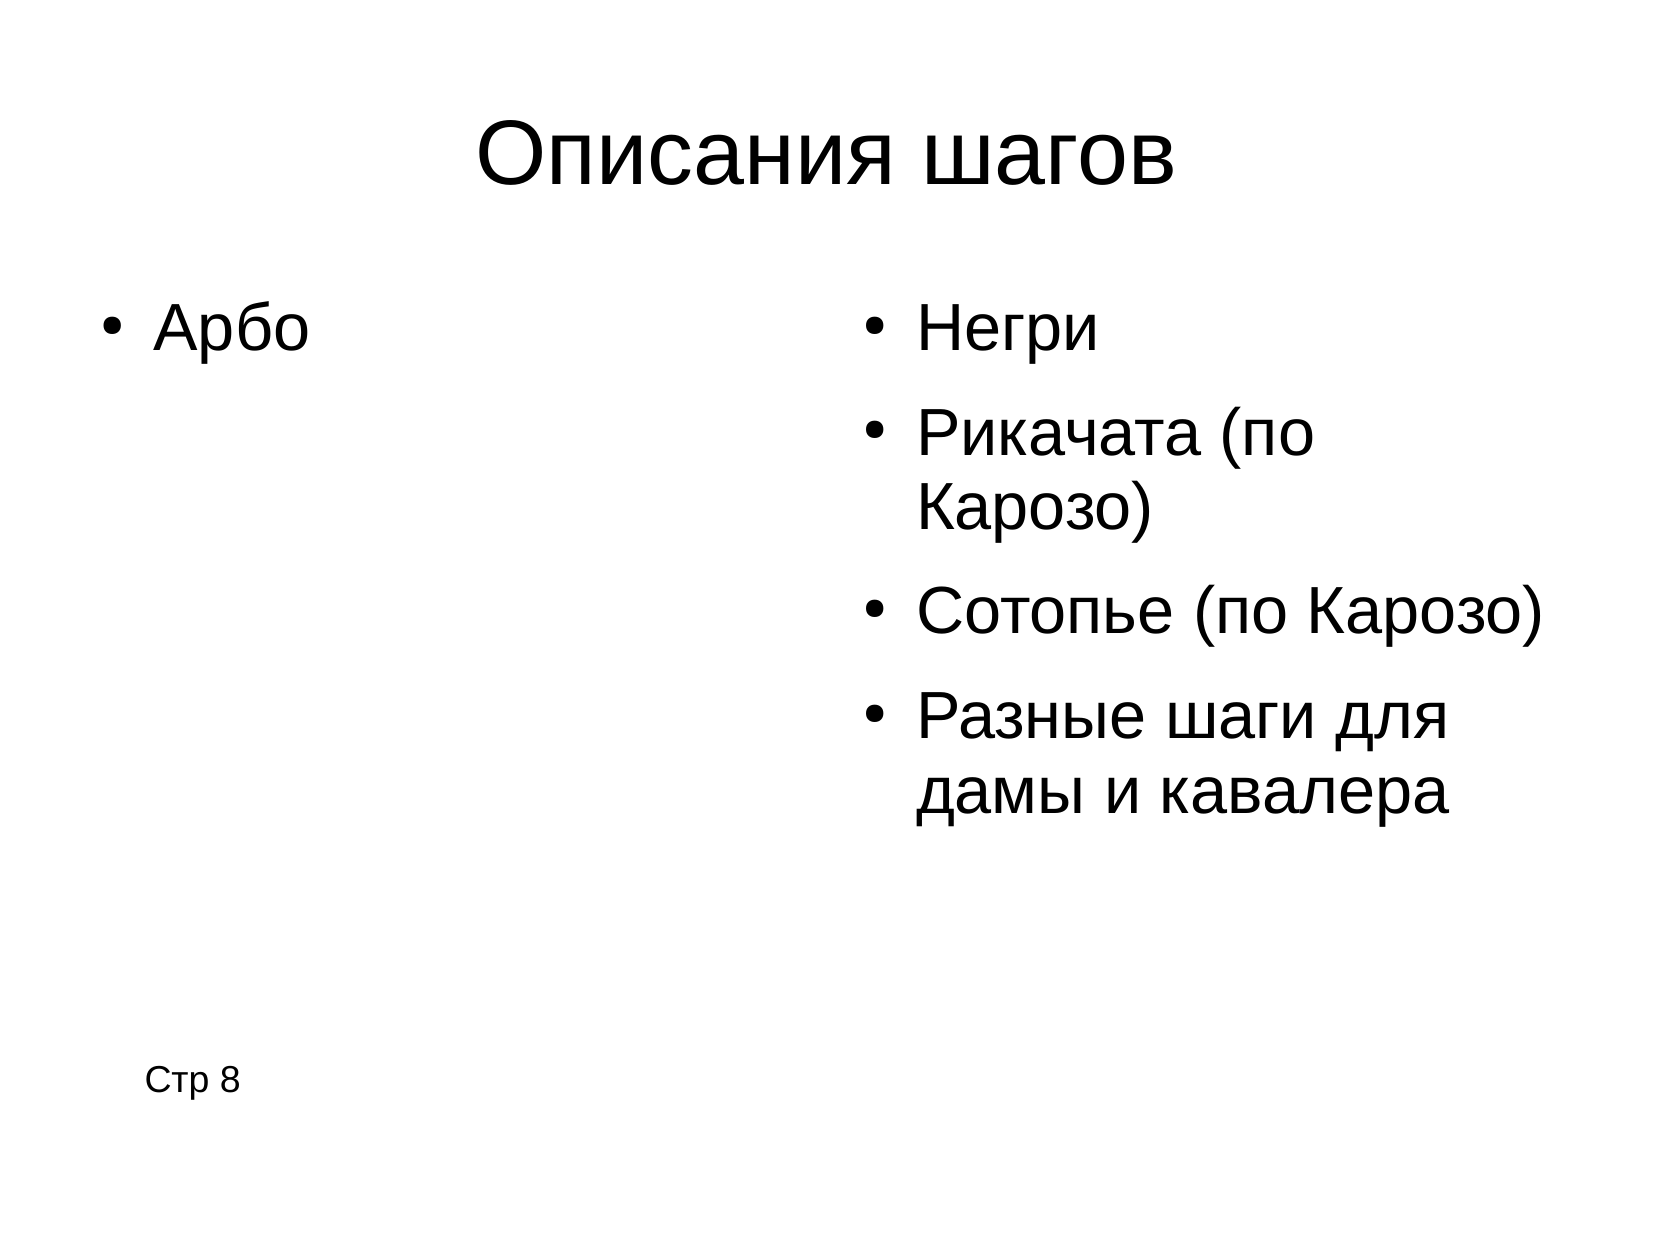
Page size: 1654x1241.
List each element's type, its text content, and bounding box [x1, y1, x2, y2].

title Описания шагов [82, 49, 1571, 257]
list Негри Рикачата (по Карозо) Сотопье (по Карозо) Разные шаги для дамы и кавалера [845, 290, 1572, 1010]
text_box Стр 8 [129, 1051, 256, 1109]
list Арбо [82, 290, 809, 1010]
